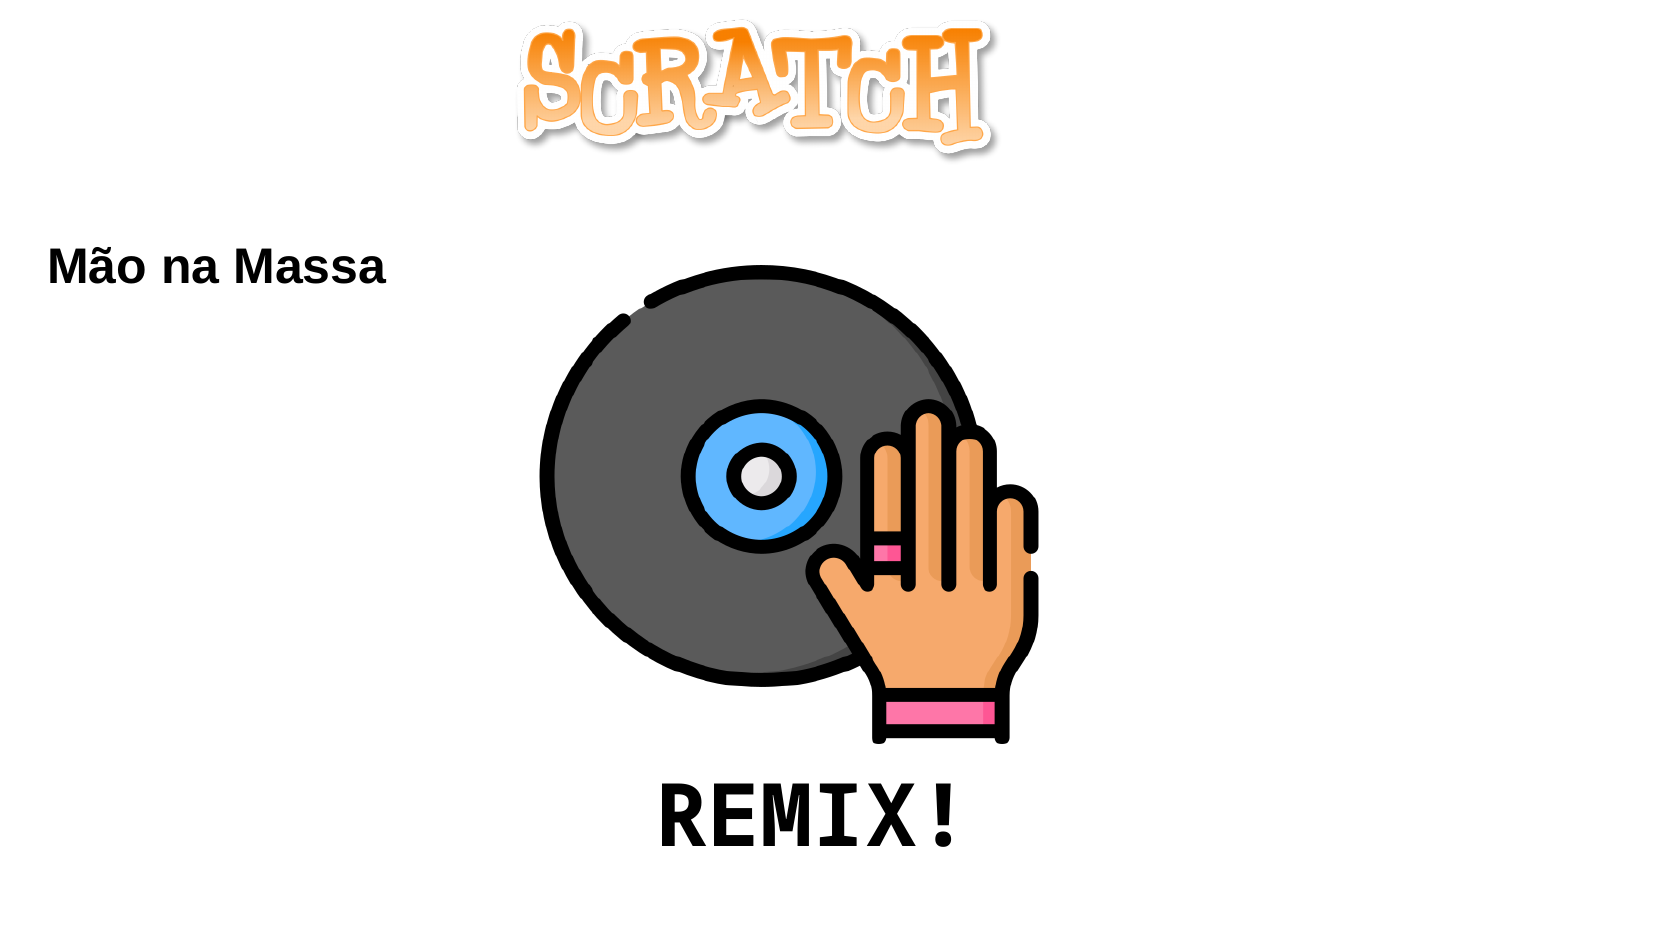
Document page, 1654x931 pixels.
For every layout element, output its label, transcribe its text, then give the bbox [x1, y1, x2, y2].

text_box REMIX! [655, 752, 989, 880]
title Mão na Massa [47, 188, 1536, 345]
picture [502, 3, 1019, 178]
picture [537, 265, 1040, 744]
